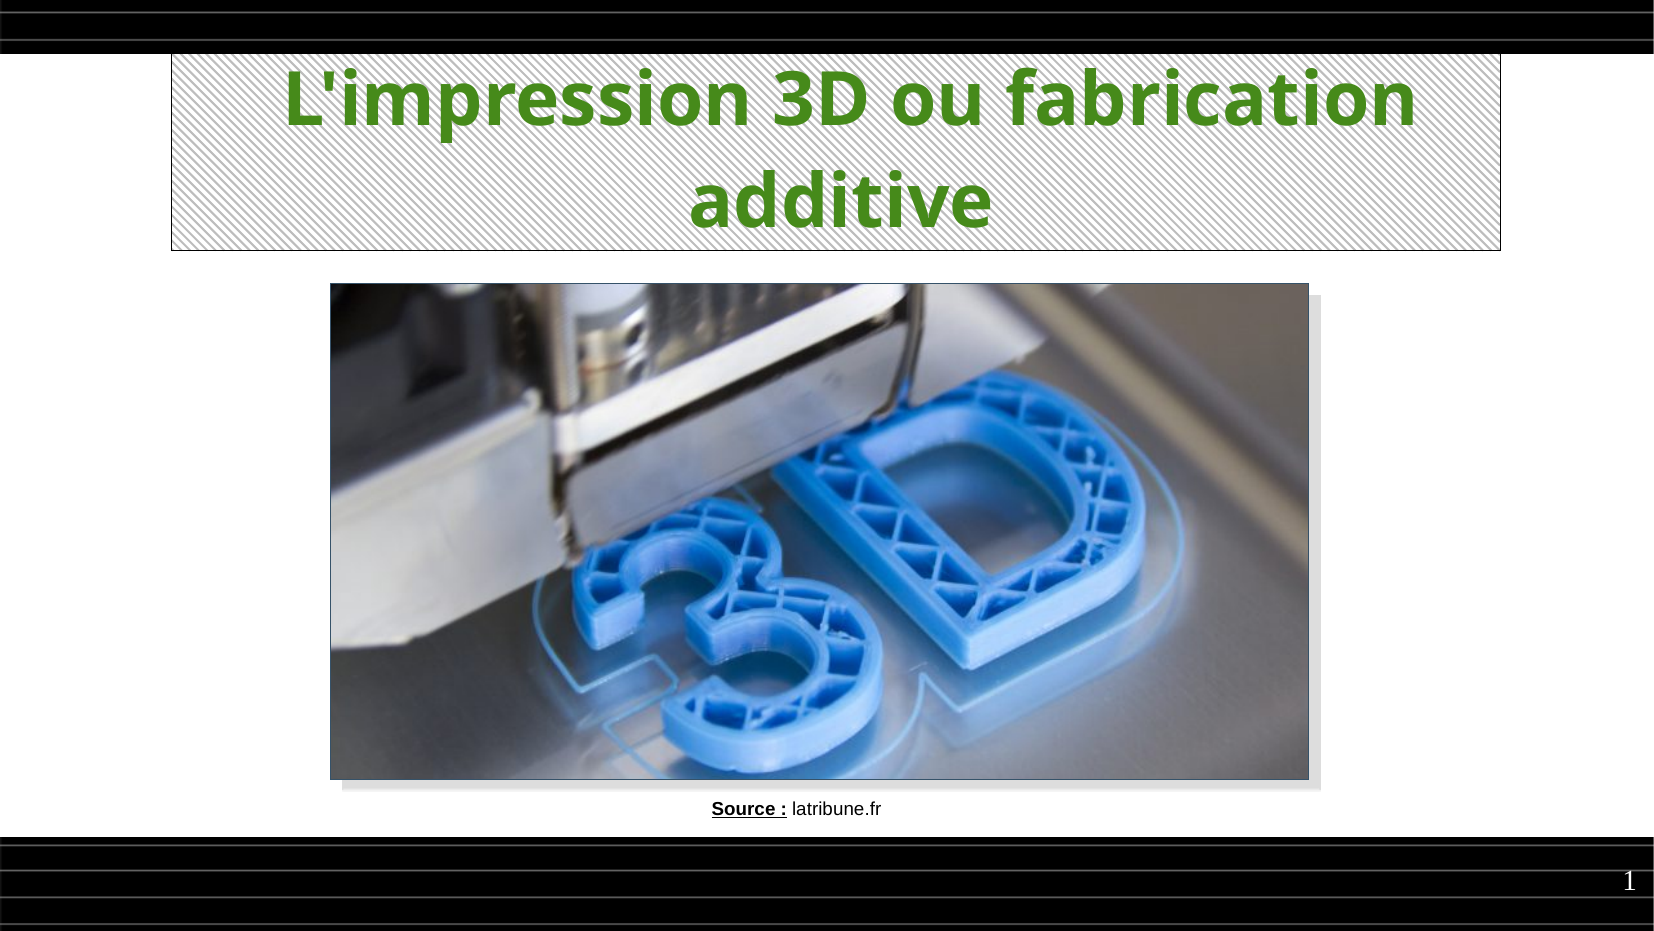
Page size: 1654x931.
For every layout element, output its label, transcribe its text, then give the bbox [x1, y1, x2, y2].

picture [330, 283, 1309, 780]
picture [0, 0, 1654, 54]
title L'impression 3D ou fabrication additive [171, 44, 1501, 251]
picture [0, 837, 1654, 931]
text_box Source : latribune.fr [696, 791, 898, 828]
